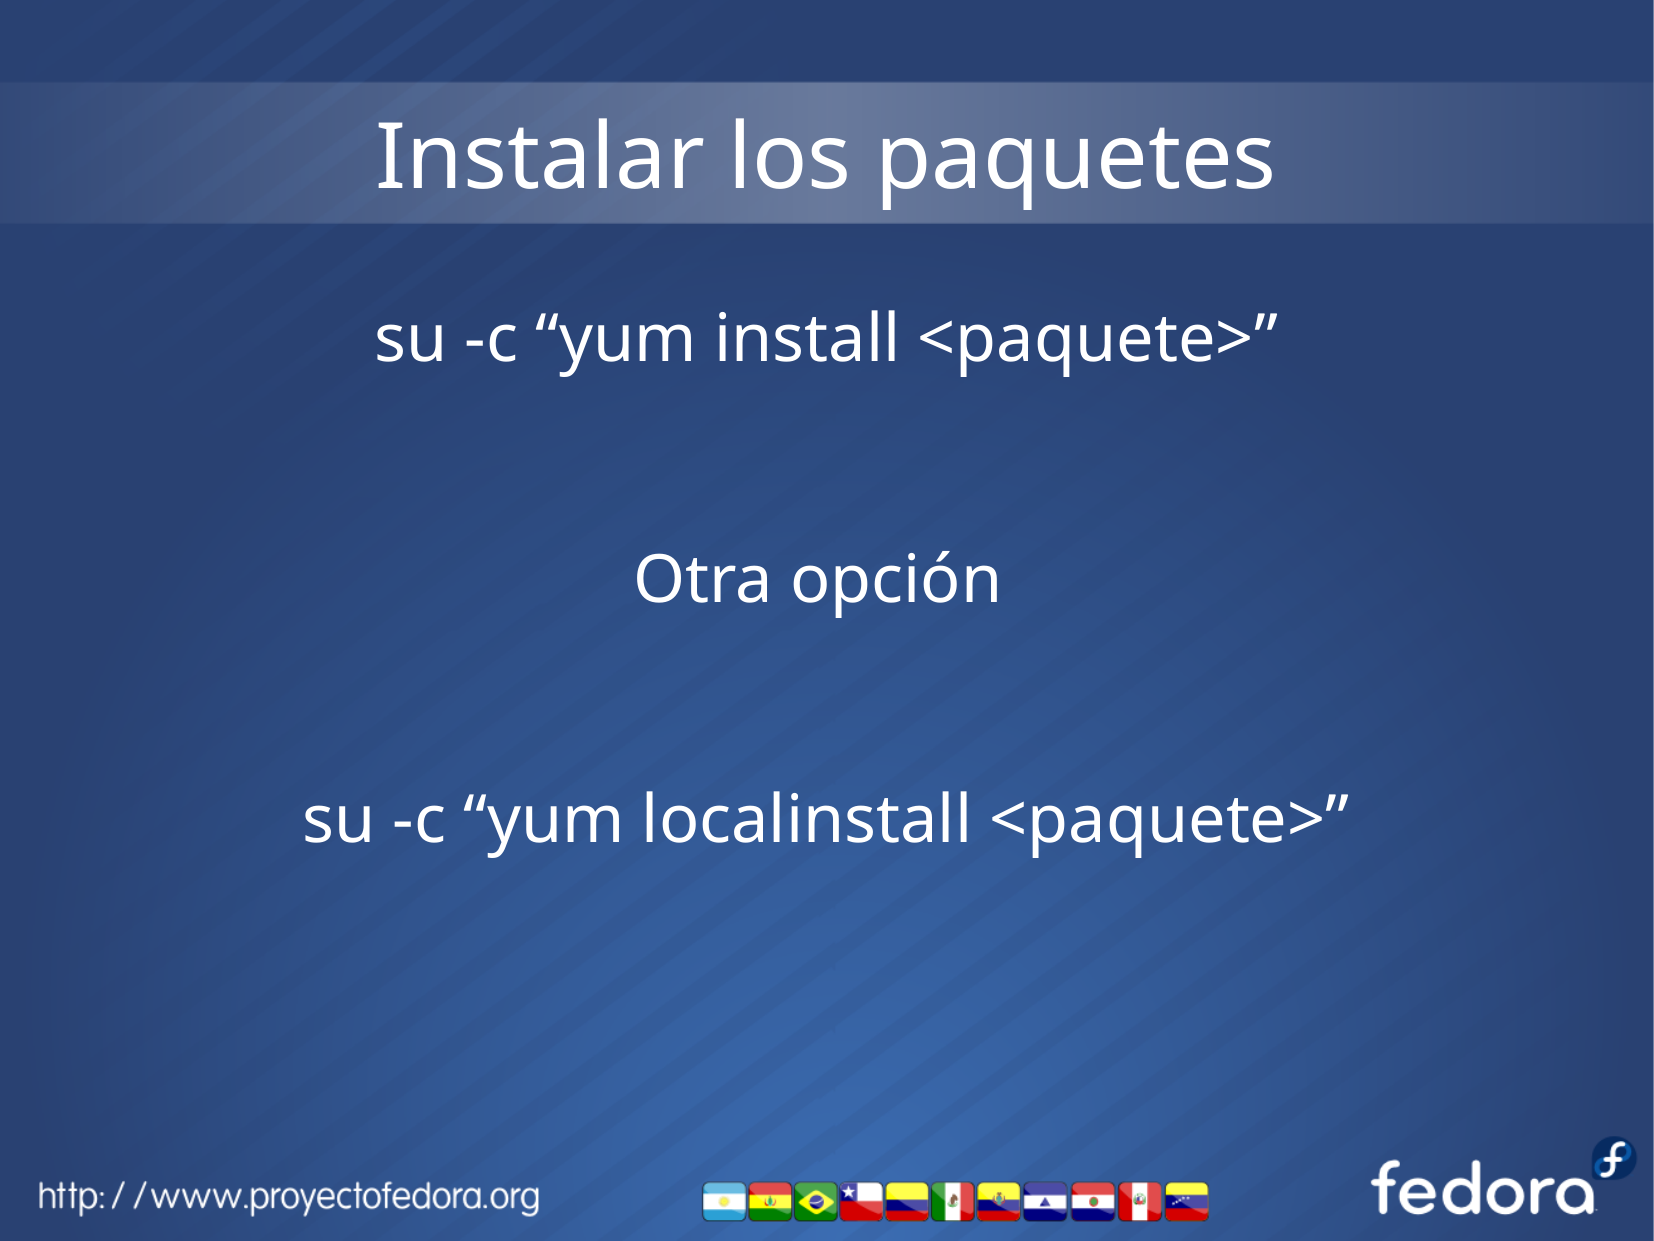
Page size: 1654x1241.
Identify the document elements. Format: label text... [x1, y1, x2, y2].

list su -c “yum install <paquete>” Otra opción su -c “yum localinstall <paquete>” [82, 290, 1571, 1094]
picture [0, 0, 1654, 1241]
title Instalar los paquetes [82, 56, 1571, 250]
